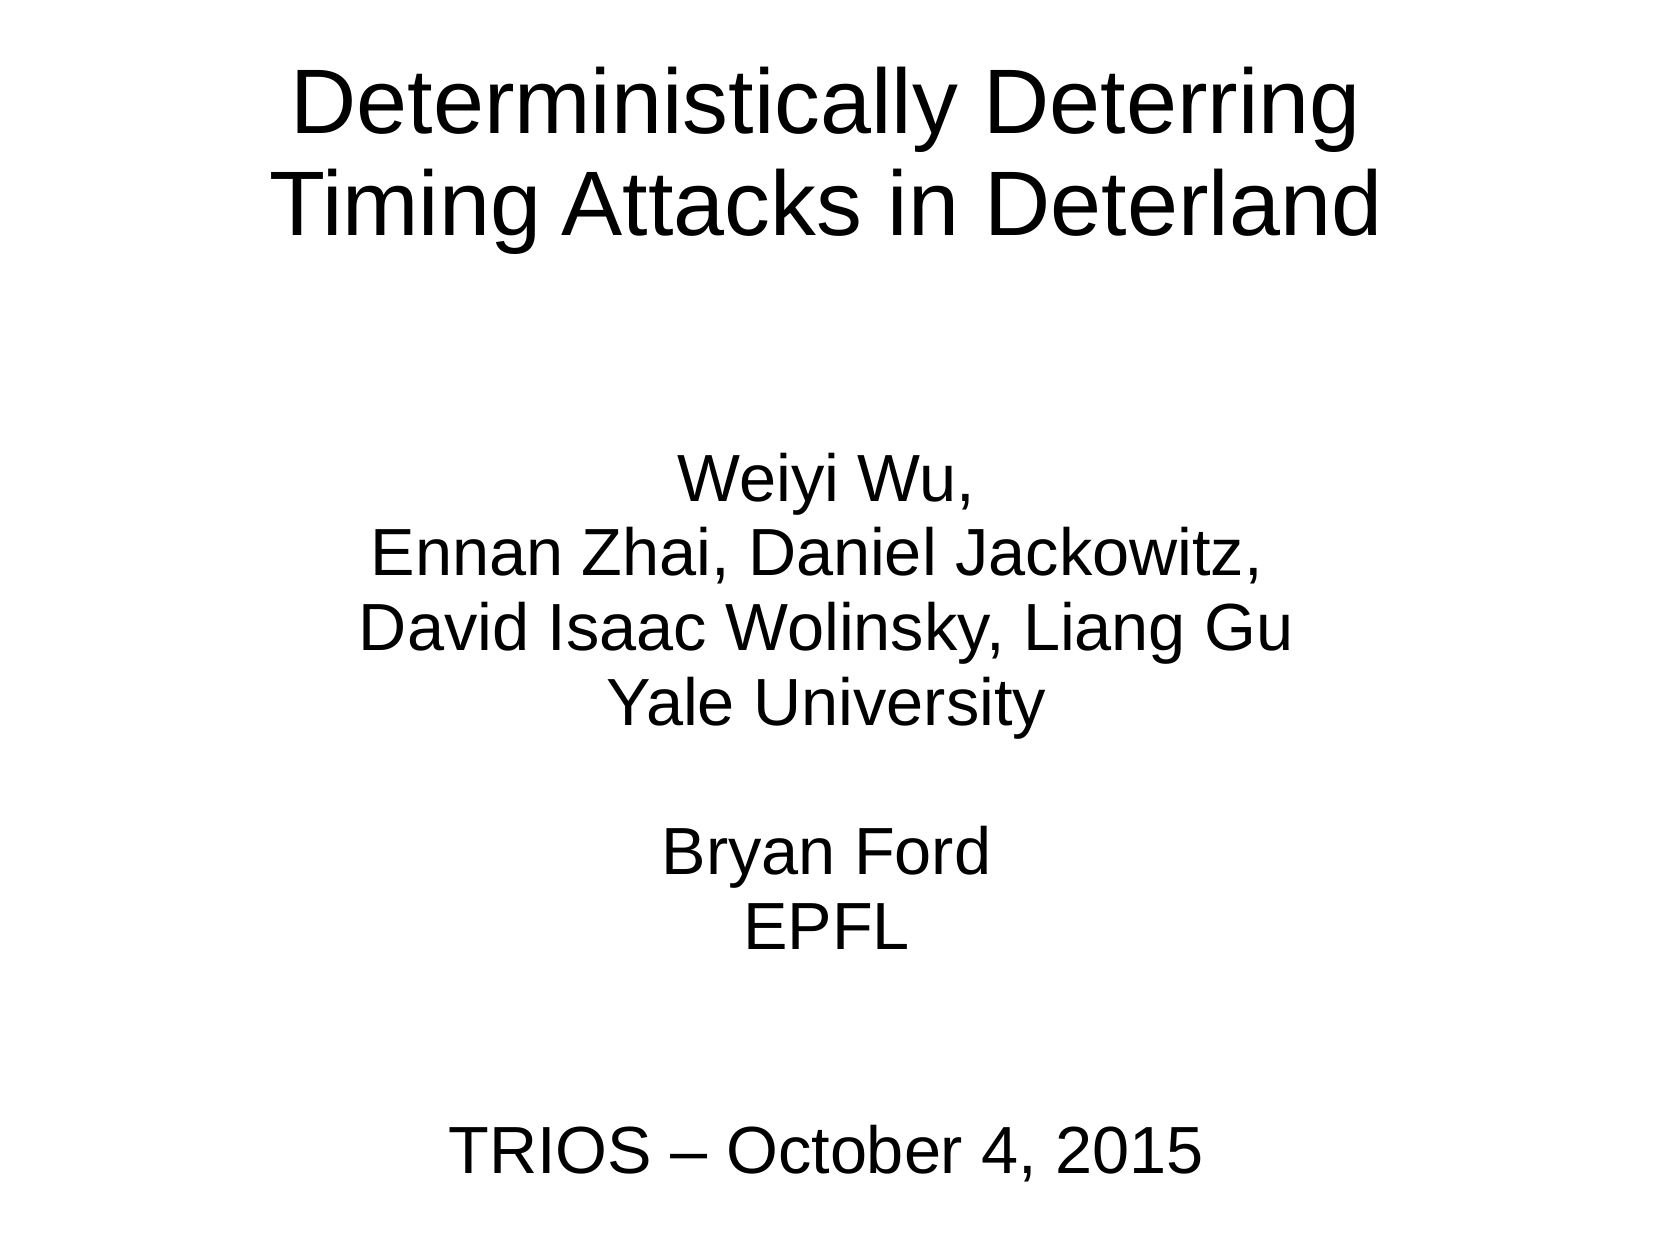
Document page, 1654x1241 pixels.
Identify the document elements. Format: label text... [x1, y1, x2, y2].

title Deterministically Deterring Timing Attacks in Deterland [82, 50, 1571, 256]
subtitle Weiyi Wu, Ennan Zhai, Daniel Jackowitz, David Isaac Wolinsky, Liang Gu Yale University Bryan Ford EPFL TRIOS – October 4, 2015 [82, 443, 1571, 1186]
